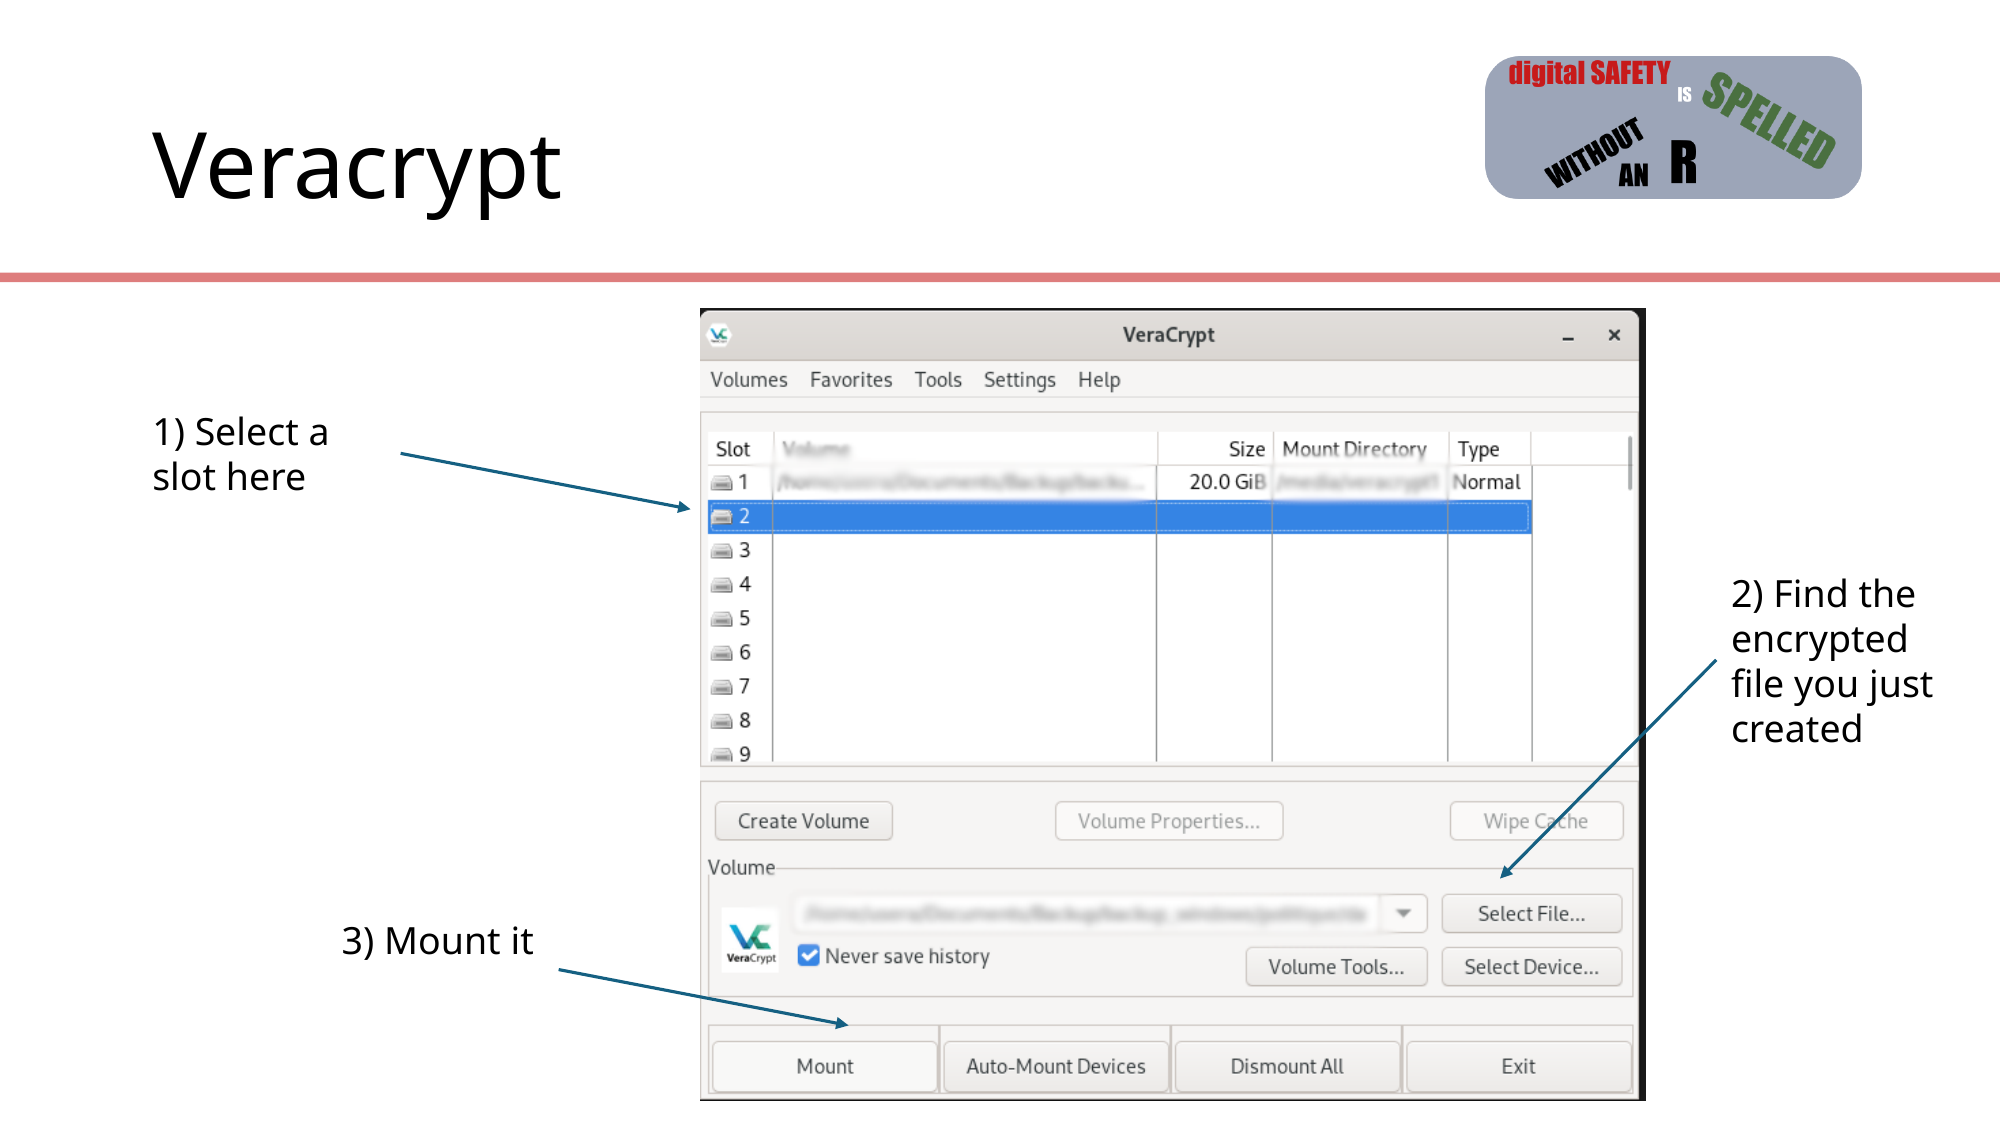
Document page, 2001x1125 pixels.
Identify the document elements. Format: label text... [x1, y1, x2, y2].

title Veracrypt [137, 59, 1863, 278]
text_box 1) Select a slot here [137, 400, 401, 506]
text_box 2) Find the encrypted file you just created [1716, 562, 1980, 758]
text_box 3) Mount it [326, 909, 591, 970]
picture [700, 308, 1646, 1101]
